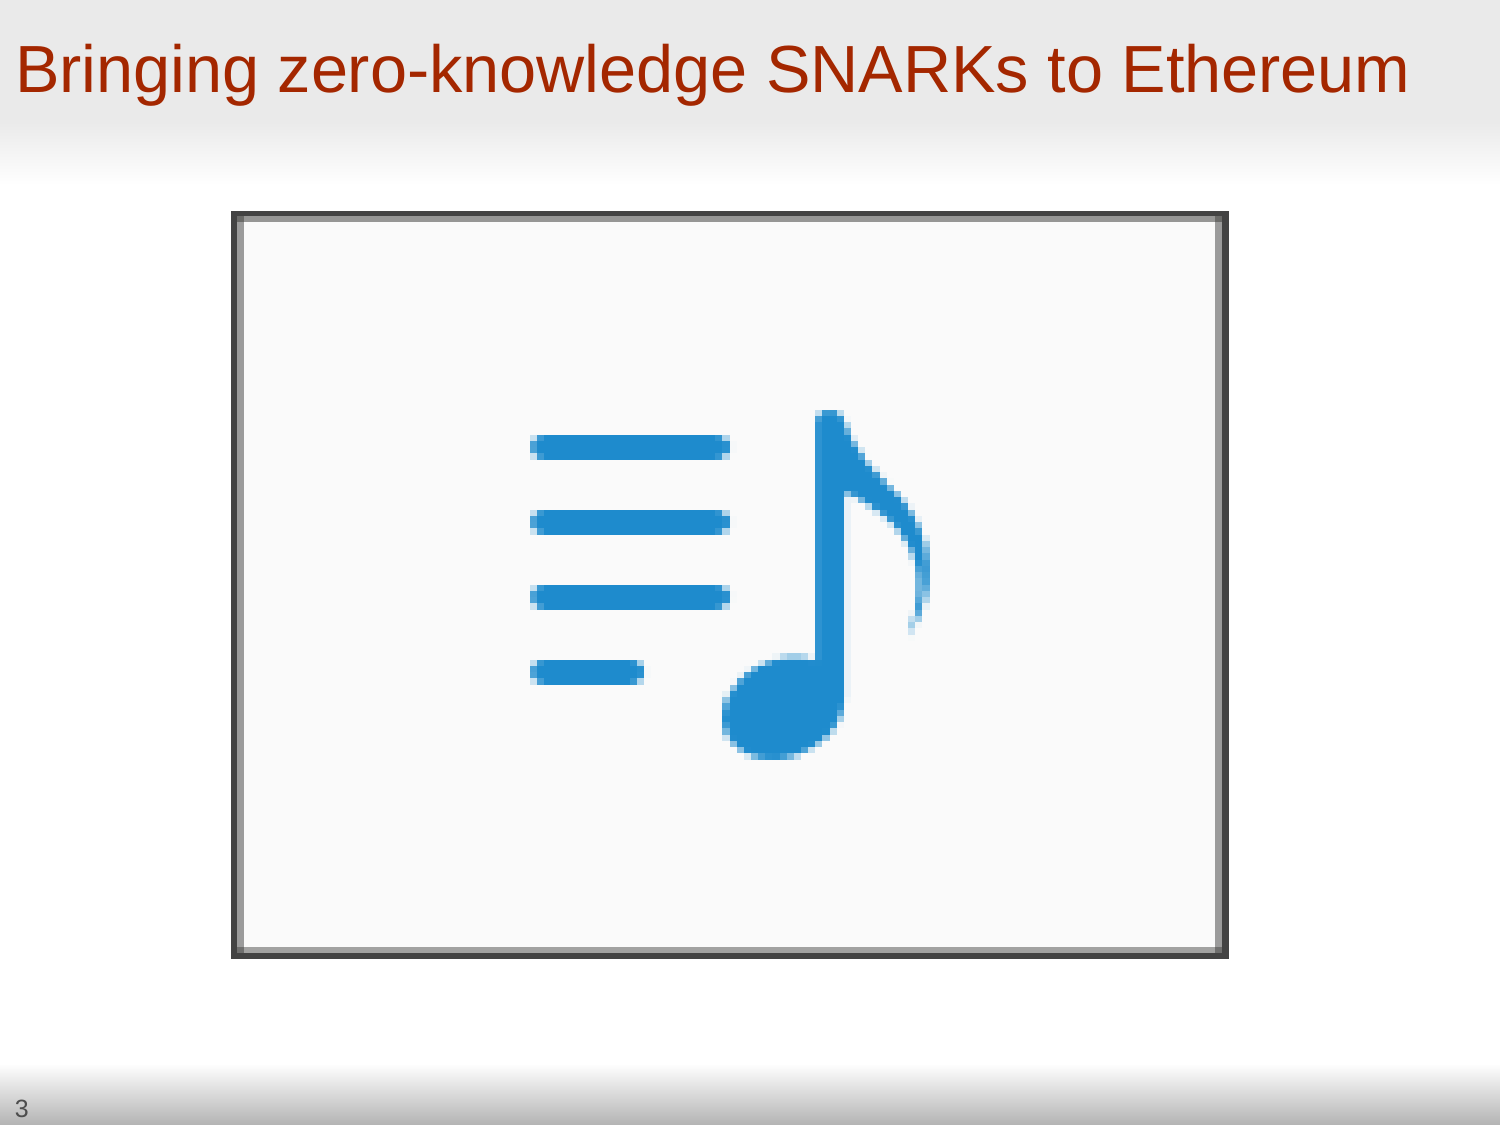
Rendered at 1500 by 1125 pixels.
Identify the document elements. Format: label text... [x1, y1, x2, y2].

text_box [230, 210, 1231, 961]
title Bringing zero-knowledge SNARKs to Ethereum [0, 3, 1500, 141]
